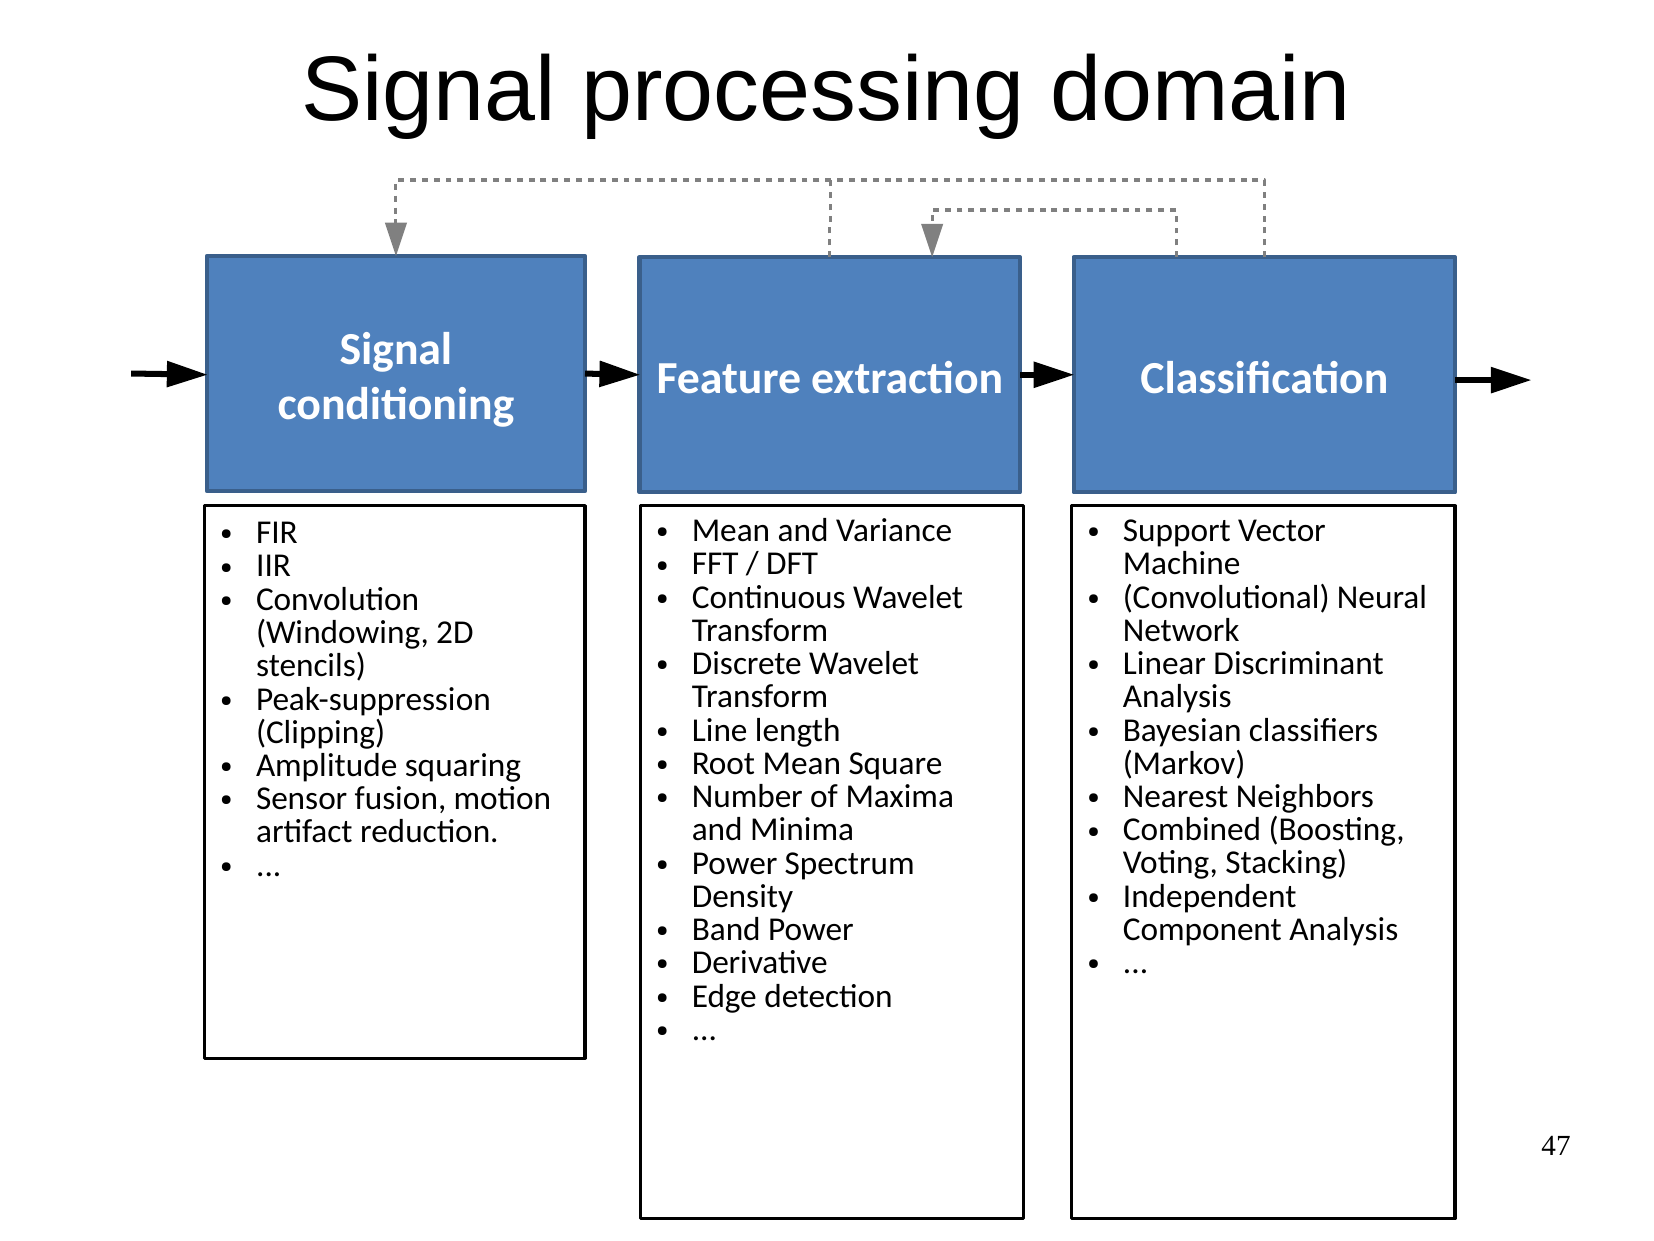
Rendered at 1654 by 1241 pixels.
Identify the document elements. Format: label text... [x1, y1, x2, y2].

text_box Feature extraction [639, 257, 1021, 493]
text_box Signal conditioning [206, 255, 585, 492]
text_box FIR IIR Convolution (Windowing, 2D stencils) Peak-suppression (Clipping) Amplitude squaring Sensor fusion, motion artifact reduction. ... [204, 505, 586, 1059]
text_box Support Vector Machine (Convolutional) Neural Network Linear Discriminant Analysis Bayesian classifiers (Markov) Nearest Neighbors Combined (Boosting, Voting, Stacking) Independent Component Analysis ... [1071, 505, 1456, 1219]
text_box Classification [1073, 257, 1455, 493]
title Signal processing domain [82, 0, 1571, 192]
text_box Mean and Variance FFT / DFT Continuous Wavelet Transform Discrete Wavelet Transform Line length Root Mean Square Number of Maxima and Minima Power Spectrum Density Band Power Derivative Edge detection ... [640, 505, 1024, 1219]
